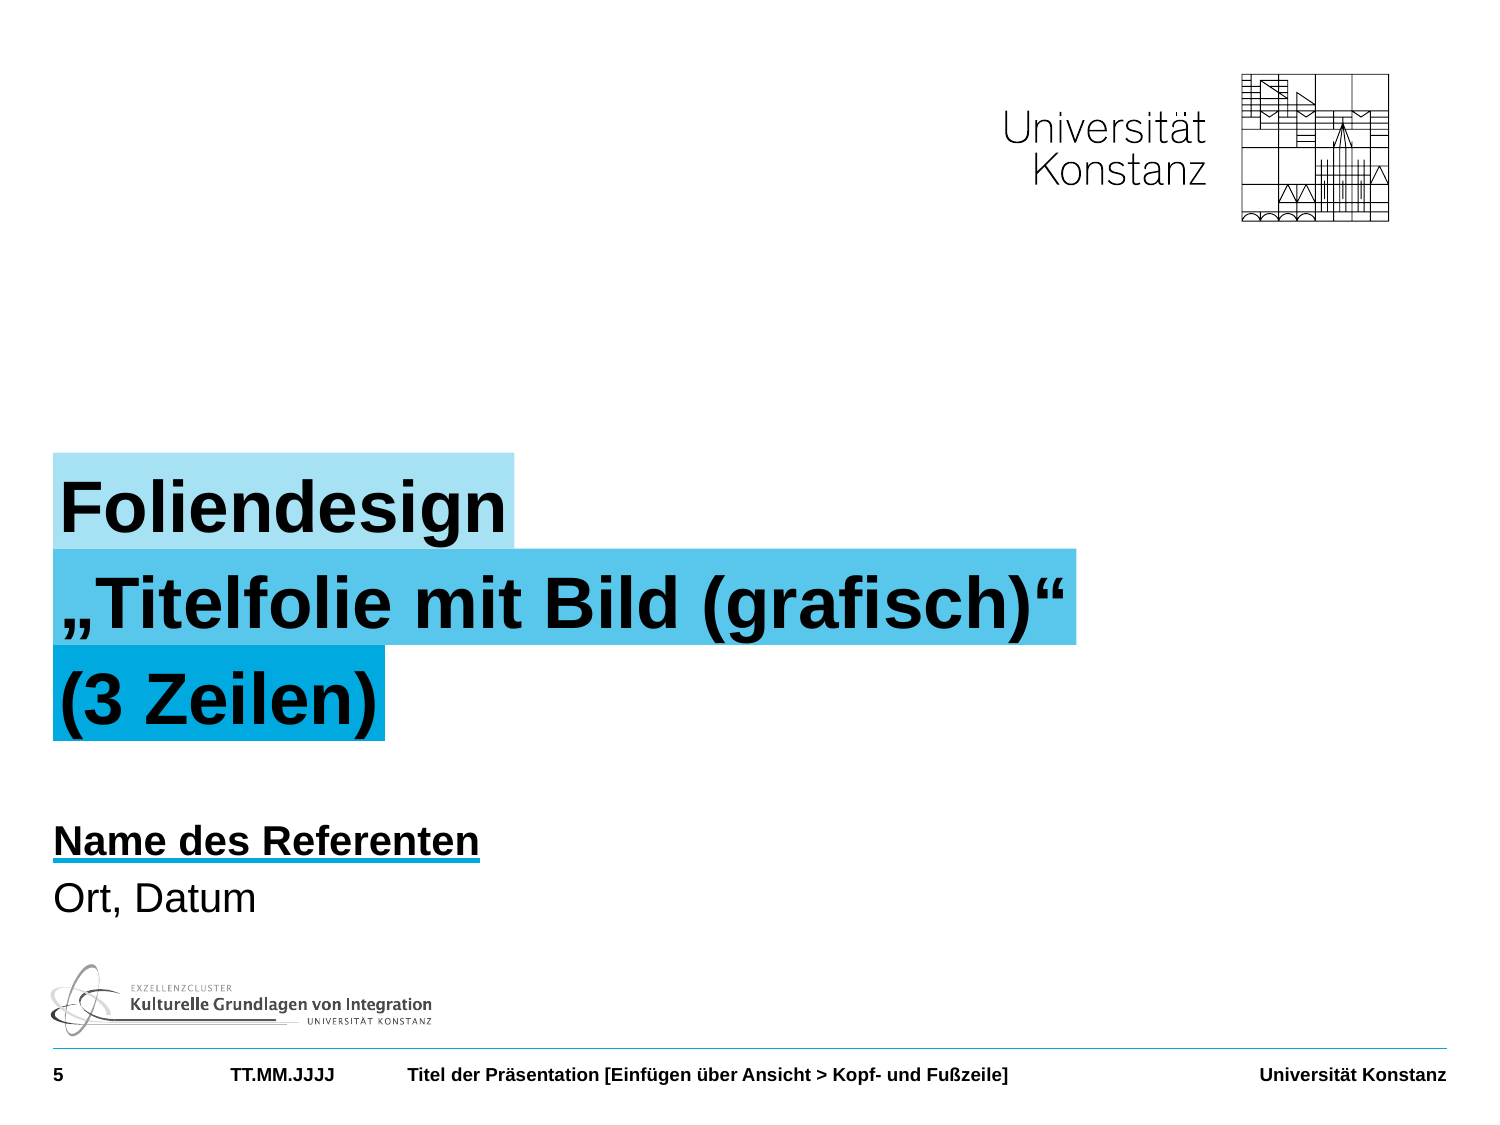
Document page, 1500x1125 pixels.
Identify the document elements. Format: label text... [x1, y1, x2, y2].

list Ort, Datum [53, 819, 1092, 922]
text_box „Titelfolie mit Bild (grafisch)“ [53, 548, 1077, 645]
text_box Foliendesign [53, 452, 515, 549]
title Name des Referenten [53, 797, 1093, 865]
text_box (3 Zeilen) [53, 645, 385, 741]
